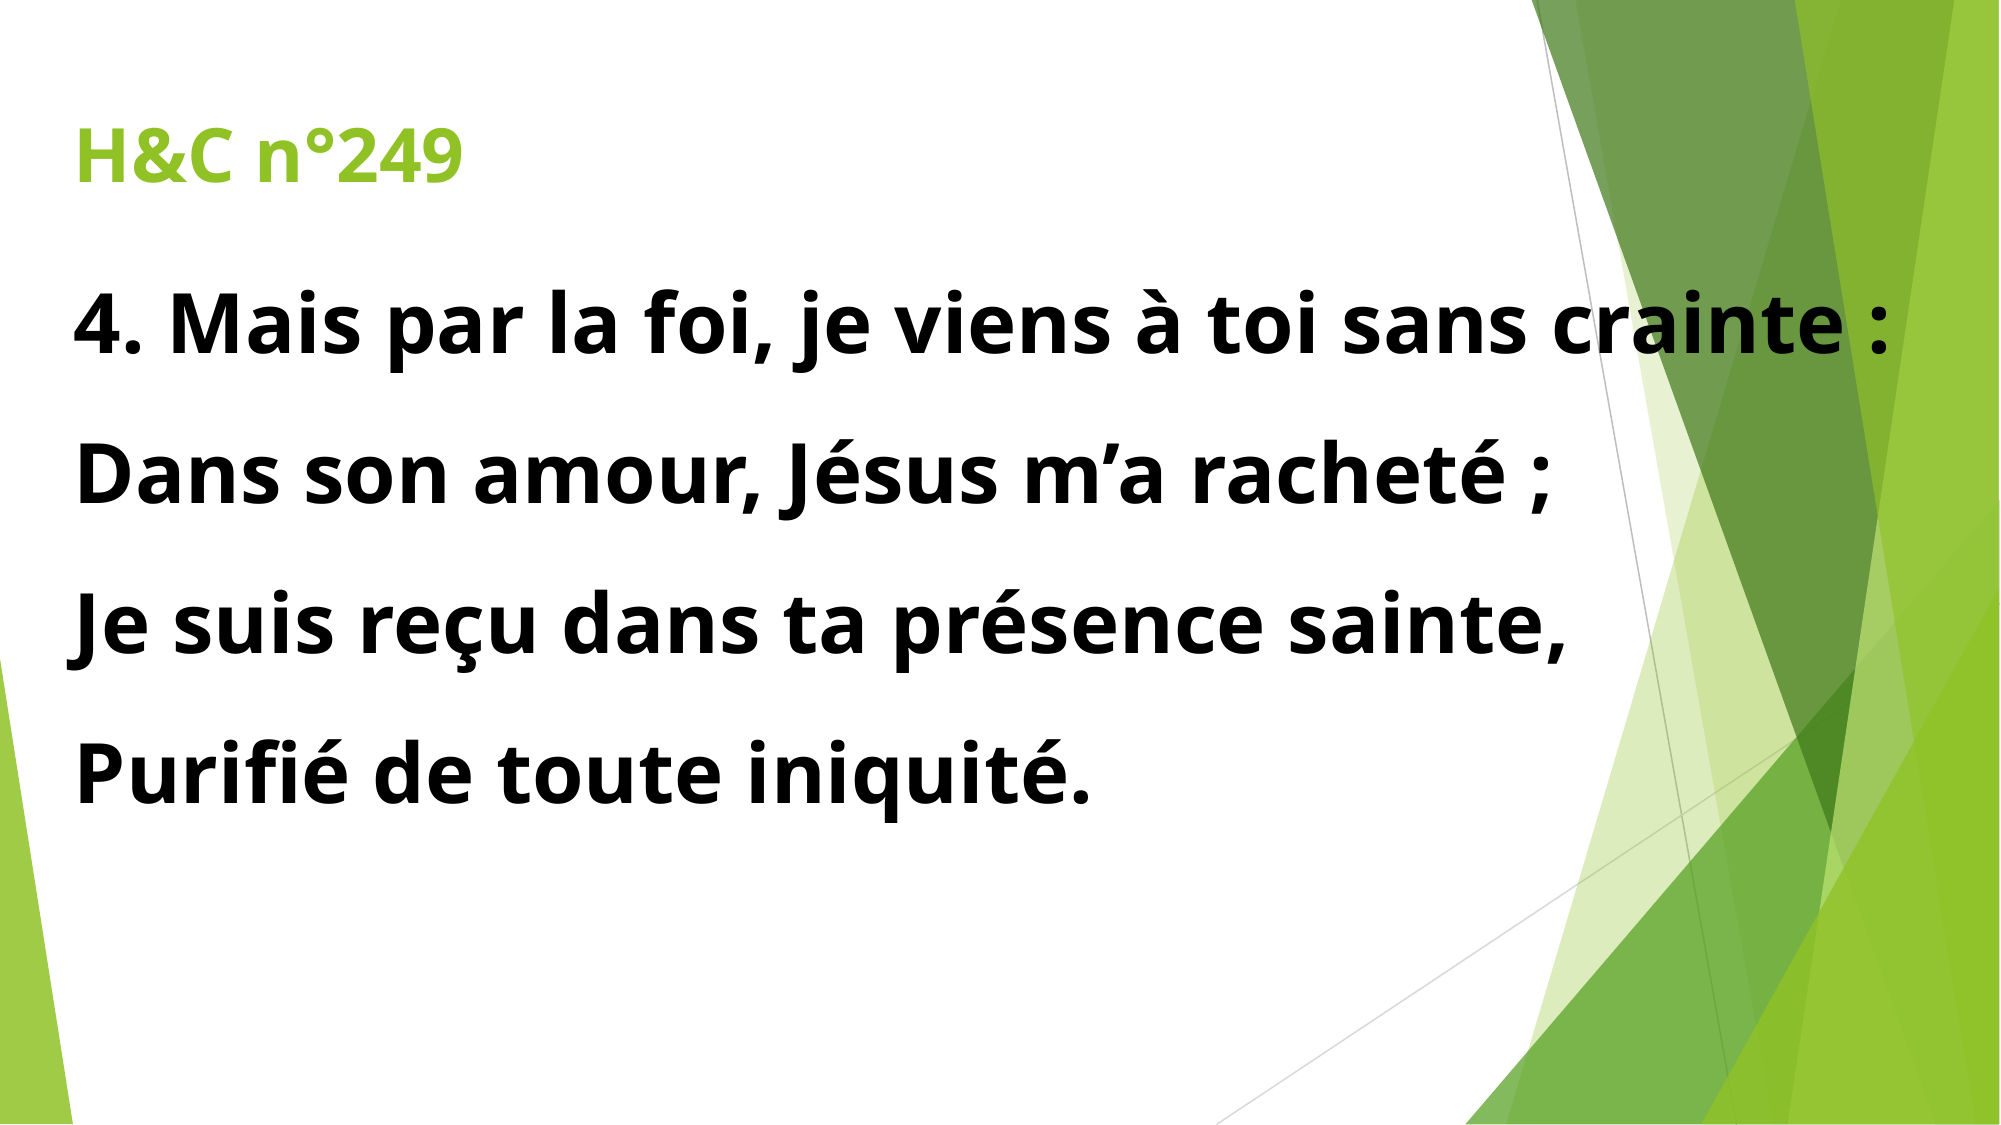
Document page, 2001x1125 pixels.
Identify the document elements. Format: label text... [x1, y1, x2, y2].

text_box 4. Mais par la foi, je viens à toi sans crainte : Dans son amour, Jésus m’a racheté ; Je suis reçu dans ta présence sainte, Purifié de toute iniquité. [59, 212, 1961, 1074]
text_box H&C n°249 [59, 99, 1522, 212]
